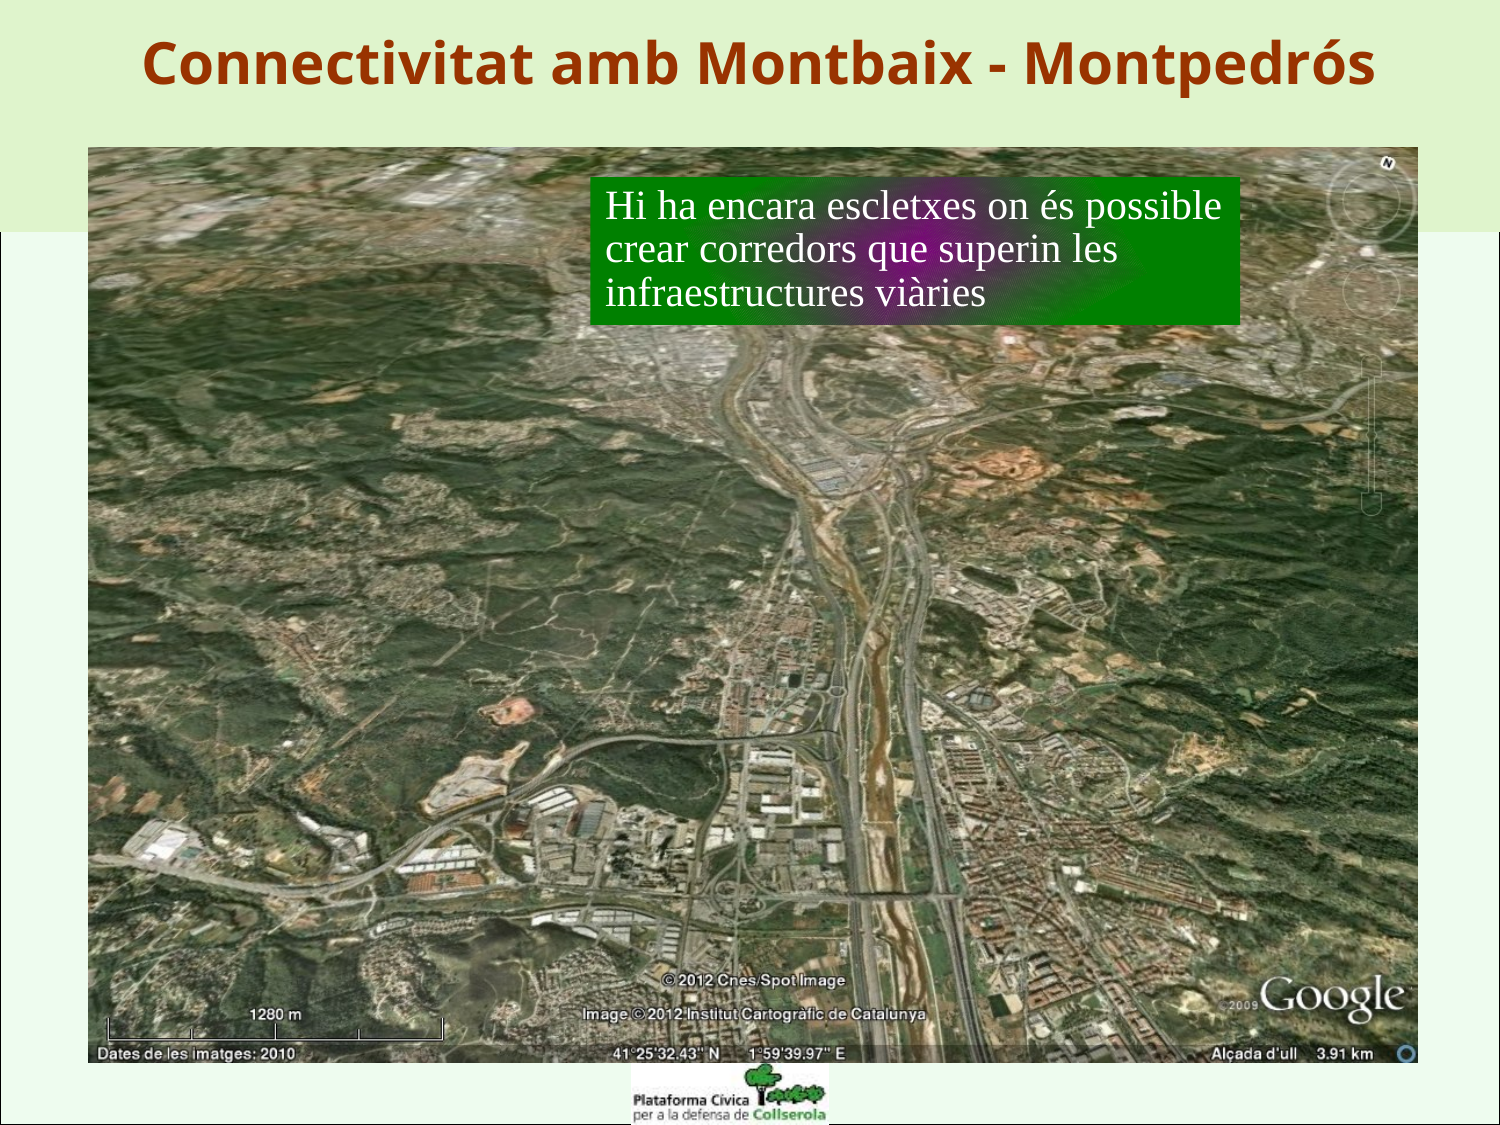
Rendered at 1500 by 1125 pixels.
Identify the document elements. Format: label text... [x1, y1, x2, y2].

picture [88, 147, 1418, 1125]
text_box Hi ha encara escletxes on és possible crear corredors que superin les infraestructures viàries [590, 177, 1241, 325]
title Connectivitat amb Montbaix - Montpedrós [0, 0, 1500, 119]
